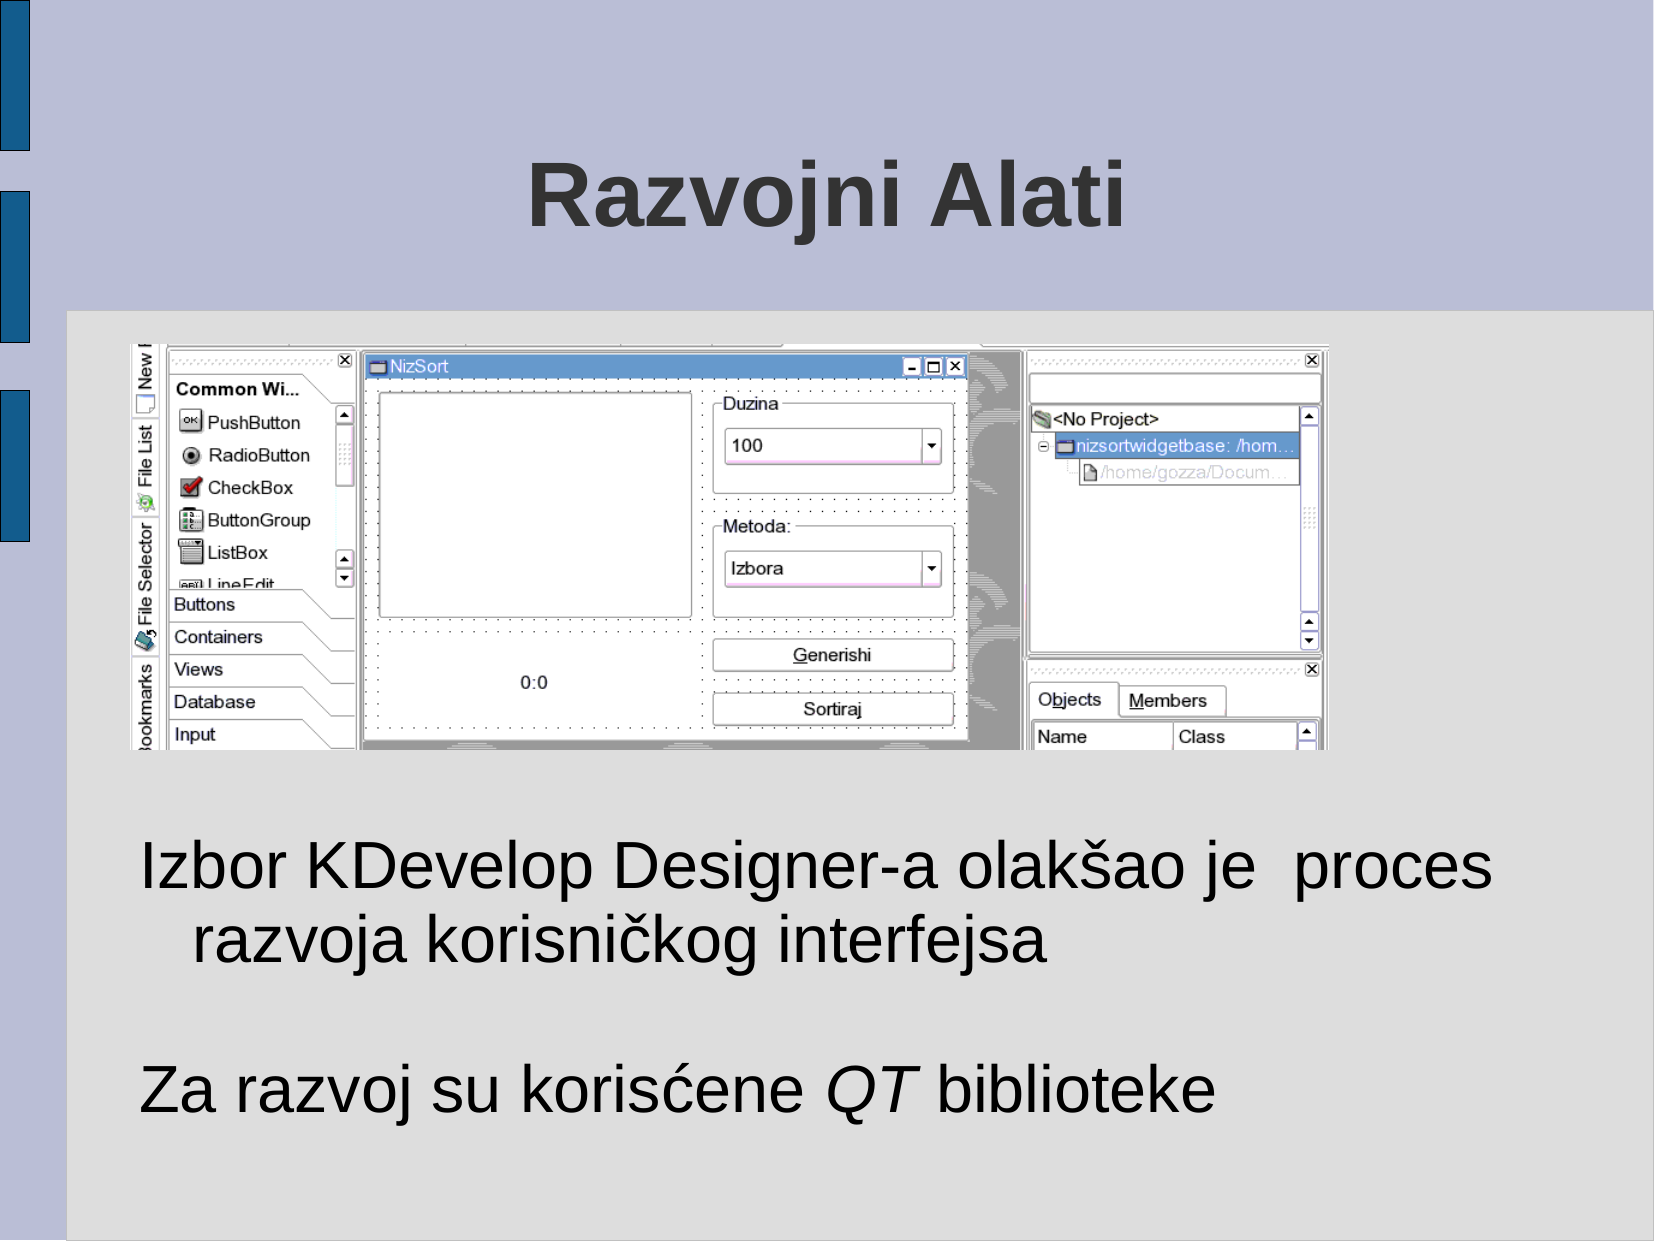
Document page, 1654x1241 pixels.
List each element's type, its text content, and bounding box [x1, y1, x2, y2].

list Izbor KDevelop Designer-a olakšao je proces razvoja korisničkog interfejsa Za razvoj su korisćene QT biblioteke [121, 752, 1534, 1127]
chart [125, 344, 1538, 751]
title Razvojni Alati [121, 91, 1534, 299]
